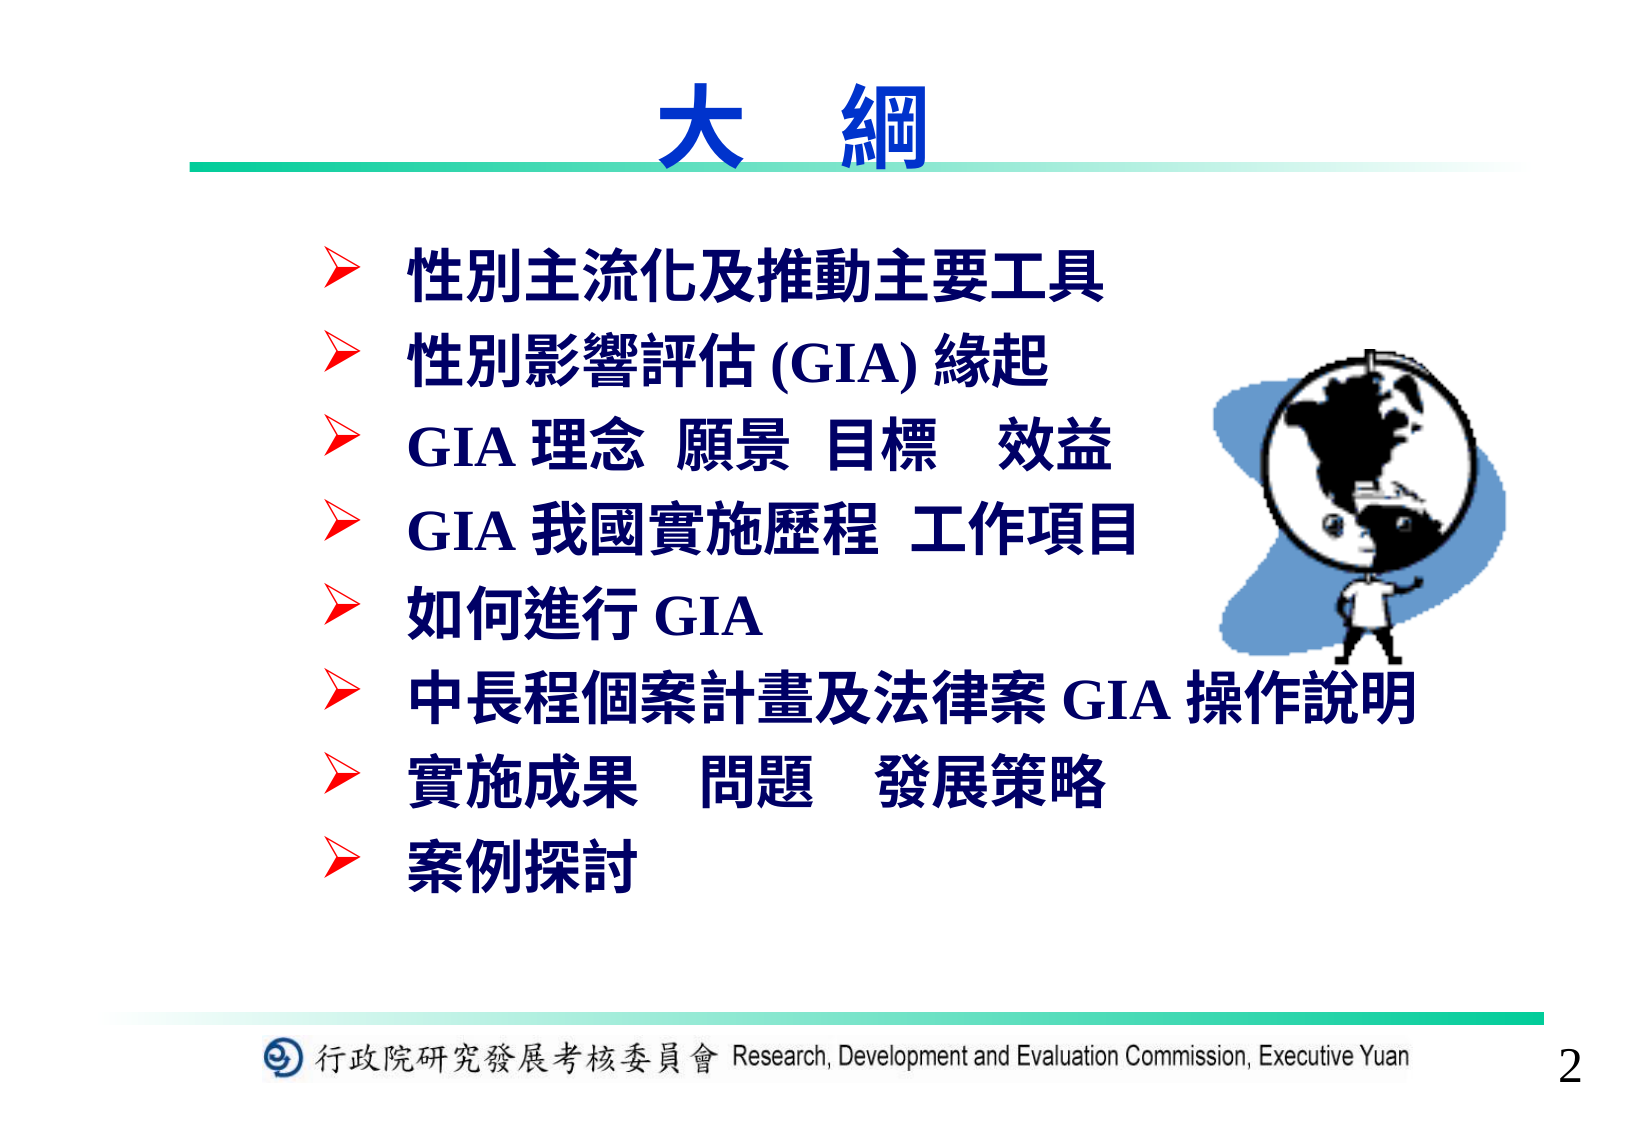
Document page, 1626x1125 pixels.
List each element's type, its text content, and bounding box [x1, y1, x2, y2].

picture [262, 1035, 1415, 1083]
list 性別主流化及推動主要工具 性別影響評估(GIA)緣起 GIA理念 願景 目標 效益 GIA我國實施歷程 工作項目 如何進行GIA 中長程個案計畫及法律案GIA操作說明 實施成果 問題 發展策略 案例探討 [304, 231, 1451, 1020]
title 大 綱 [249, 74, 1338, 175]
picture [1202, 349, 1522, 670]
